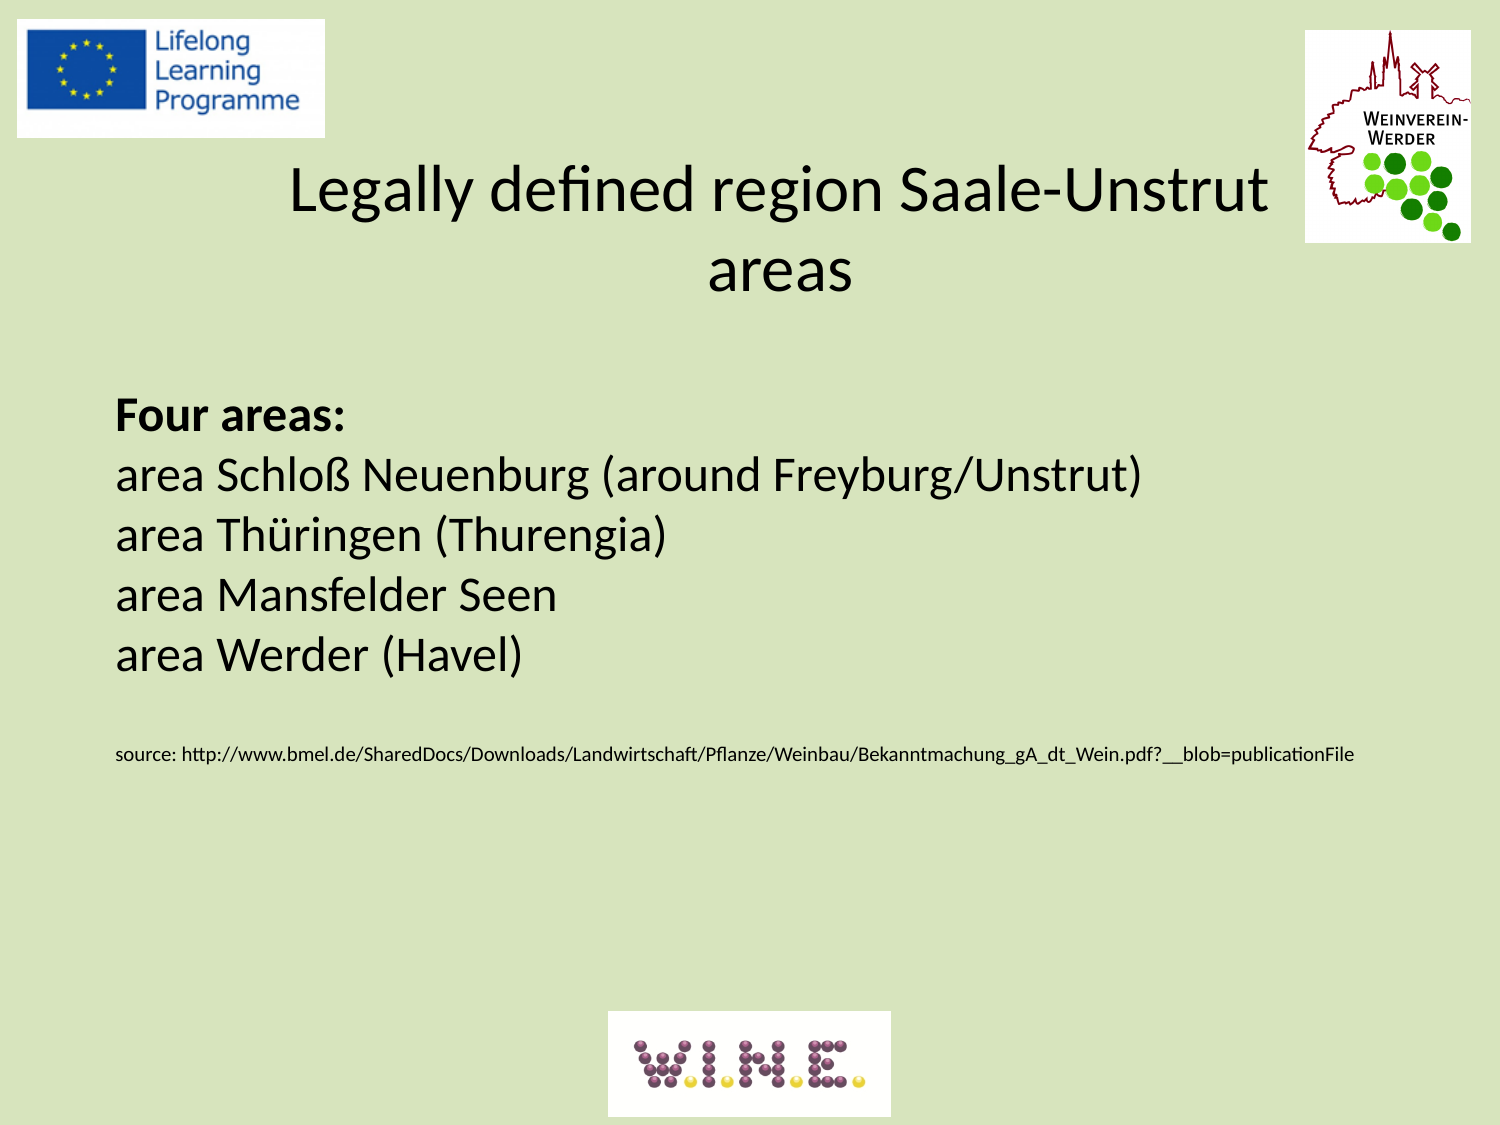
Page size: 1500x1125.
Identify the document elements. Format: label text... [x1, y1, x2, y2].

picture [608, 1011, 891, 1117]
picture [17, 19, 325, 138]
picture [1305, 30, 1471, 243]
text_box Legally defined region Saale-Unstrut areas [135, 137, 1426, 303]
text_box Four areas: area Schloß Neuenburg (around Freyburg/Unstrut) area Thüringen (Thurengia) area Mansfelder Seen area Werder (Havel) source: http://www.bmel.de/SharedDocs/Downloads/Landwirtschaft/Pflanze/Weinbau/Bekanntmachung_gA_dt_Wein.pdf?__blob=publicationFile [100, 374, 1423, 774]
